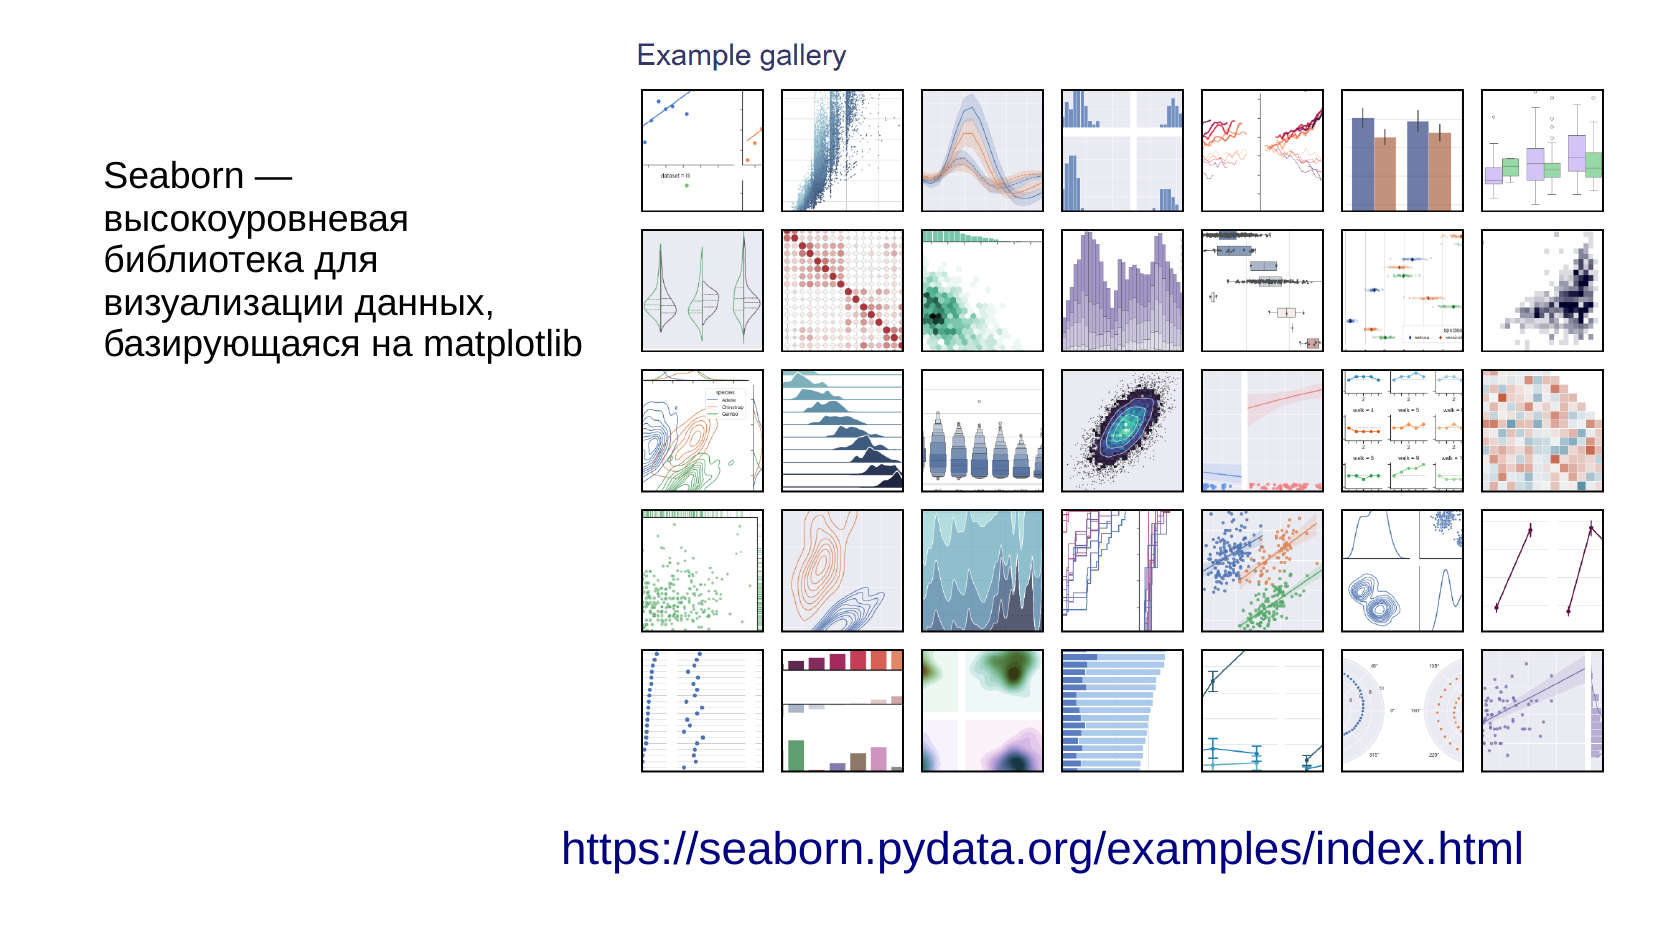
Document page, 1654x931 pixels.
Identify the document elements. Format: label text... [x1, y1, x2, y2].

text_box Seaborn — высокоуровневая библиотека для визуализации данных, базирующаяся на matplotlib [88, 147, 621, 798]
subtitle https://seaborn.pydata.org/examples/index.html [561, 797, 1565, 900]
picture [620, 29, 1620, 782]
